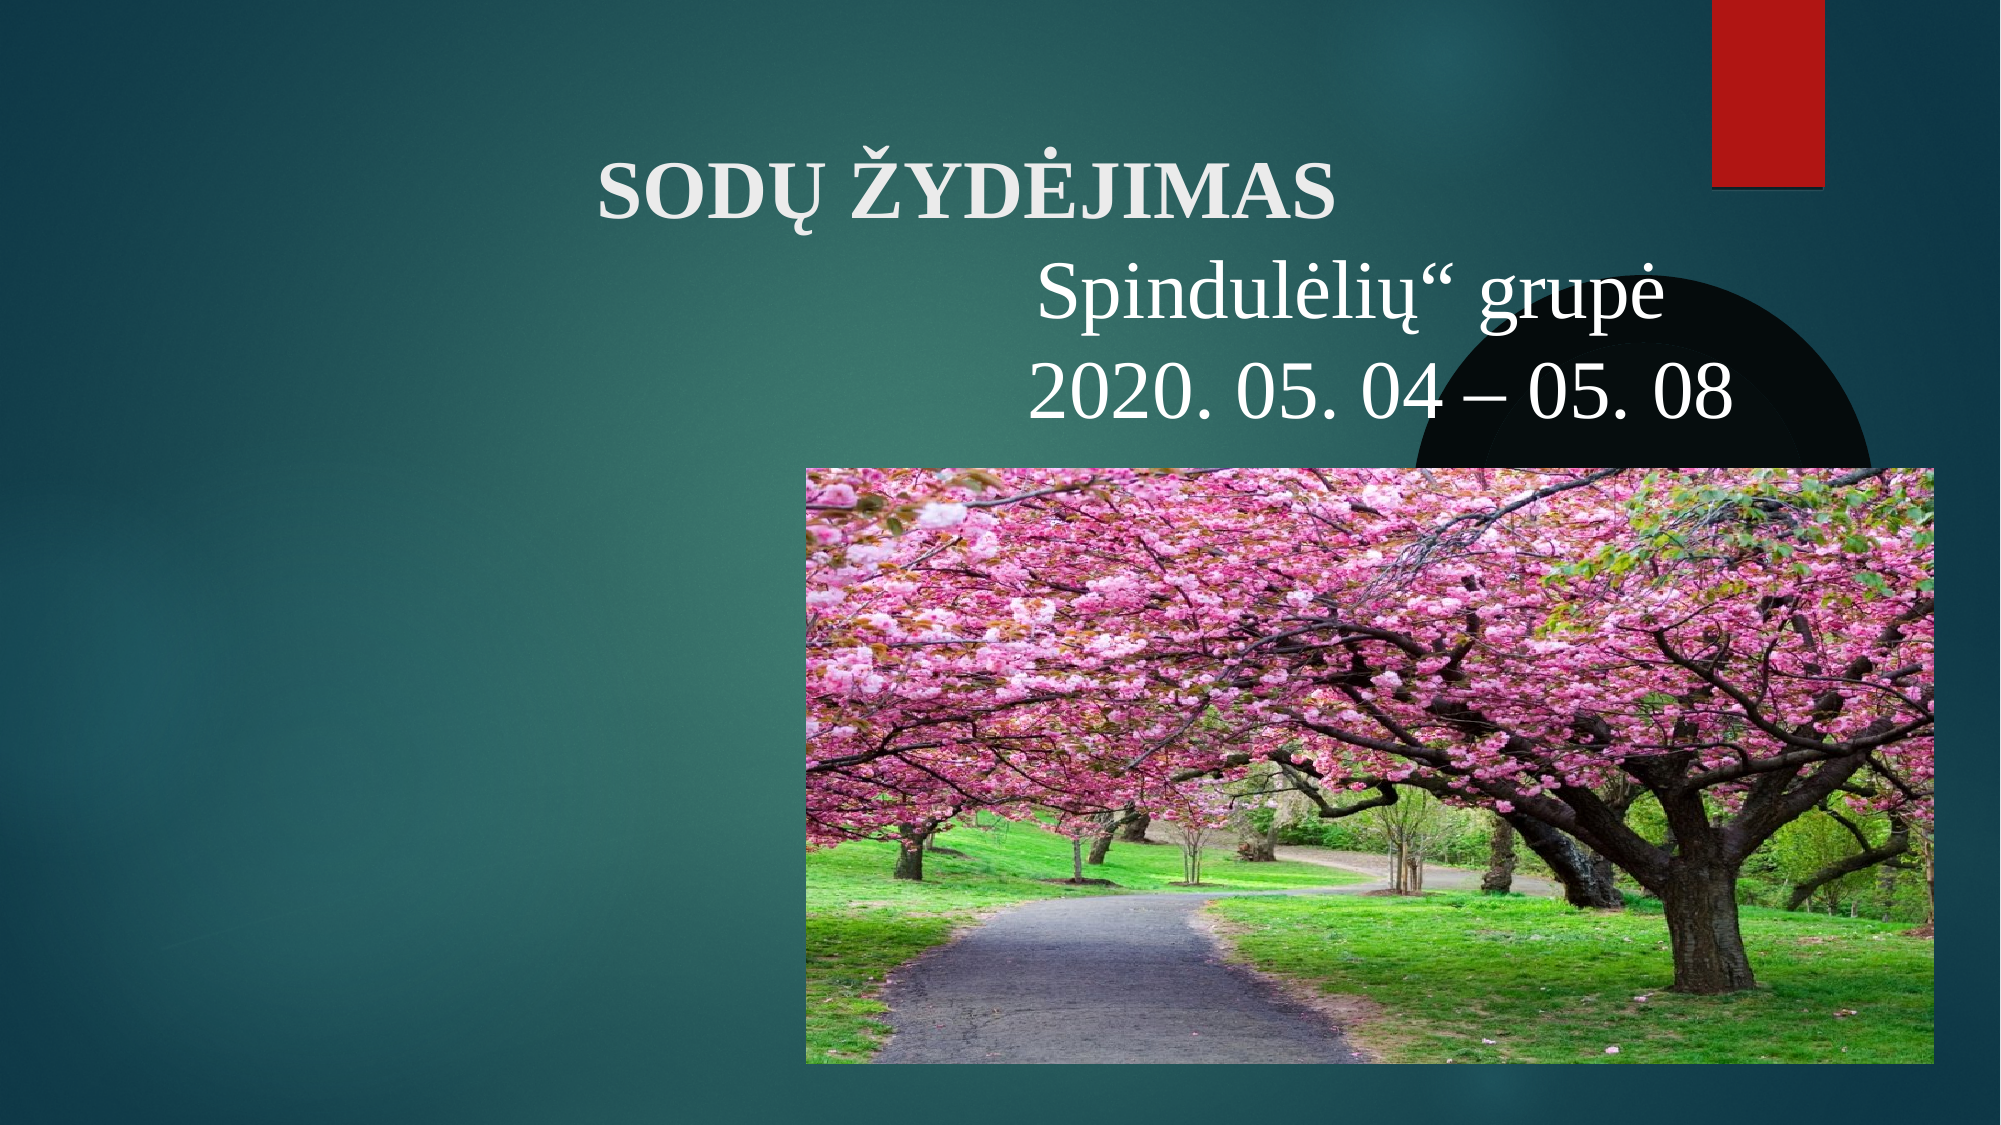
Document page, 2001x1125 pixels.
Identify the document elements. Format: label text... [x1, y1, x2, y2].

title SODŲ ŽYDĖJIMAS Spindulėlių“ grupė 2020. 05. 04 – 05. 08 [157, 128, 1778, 436]
picture [806, 468, 1934, 1064]
